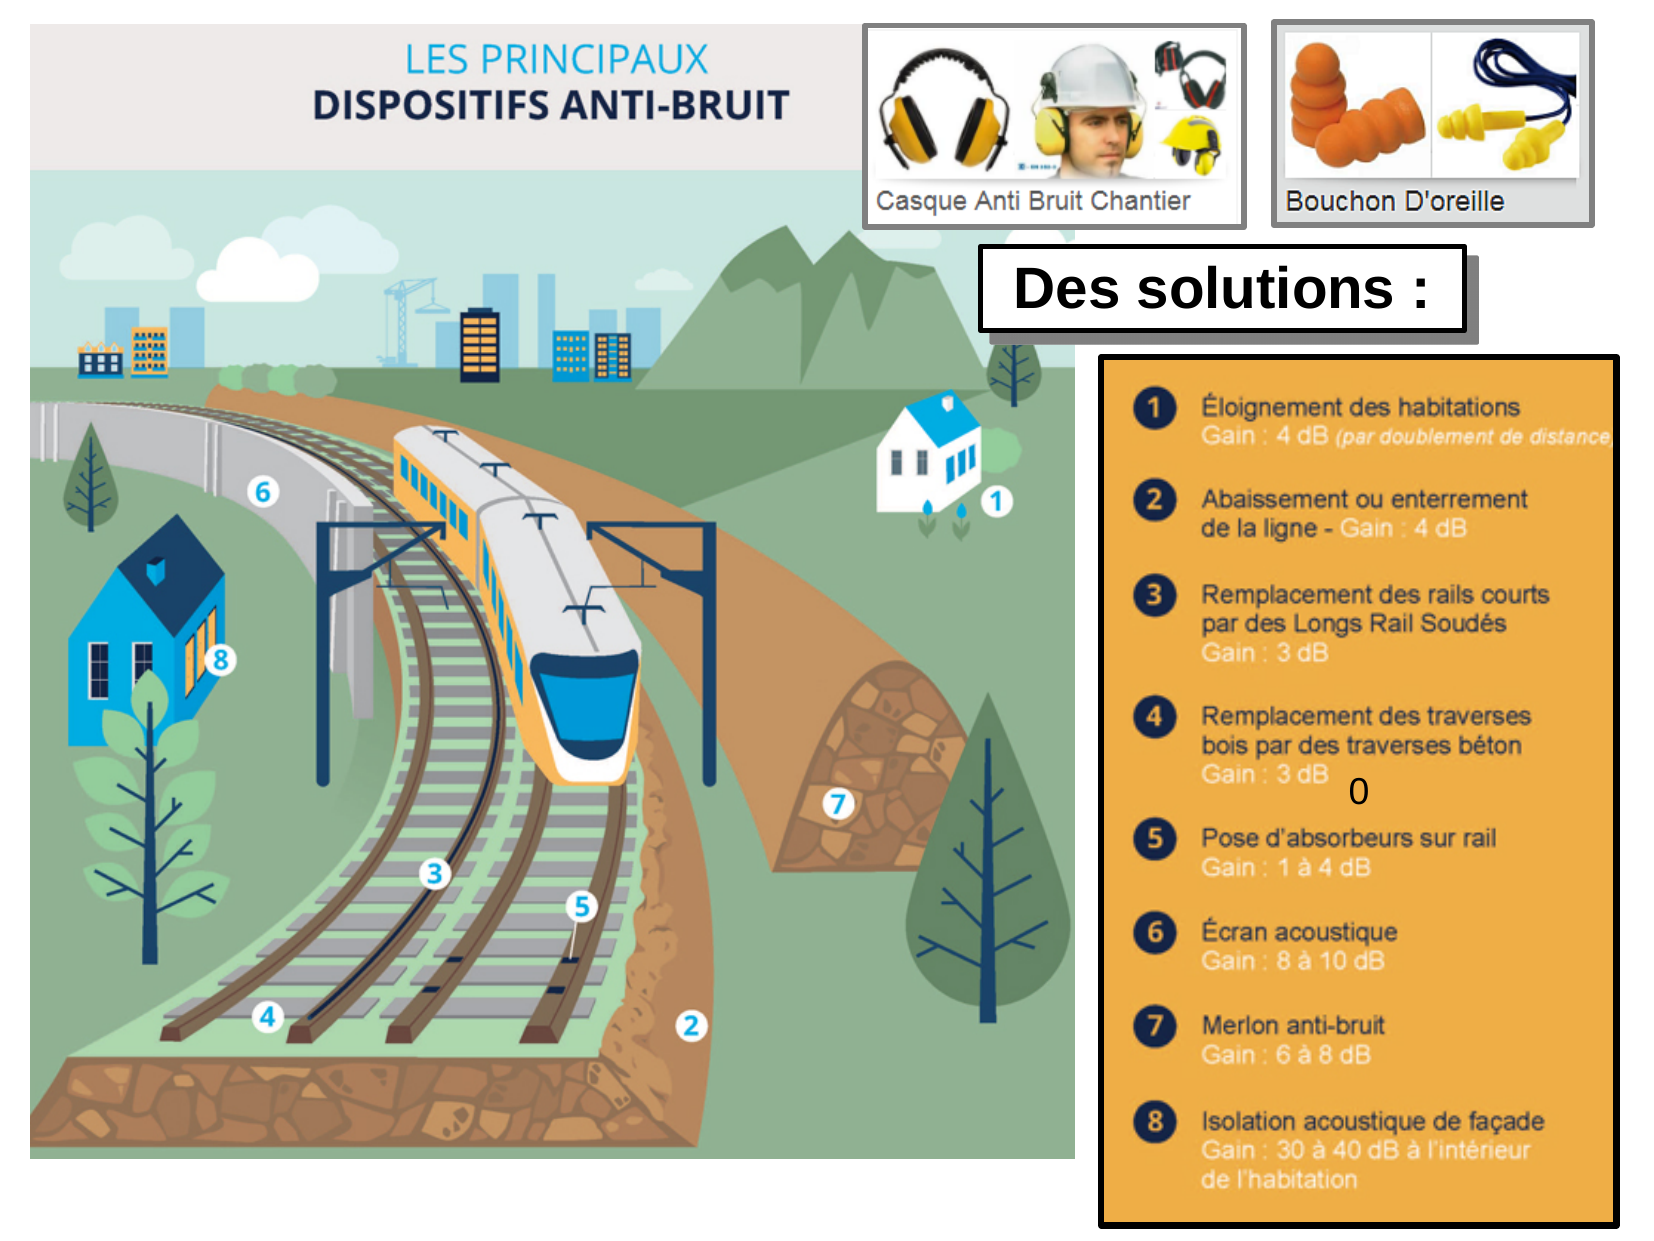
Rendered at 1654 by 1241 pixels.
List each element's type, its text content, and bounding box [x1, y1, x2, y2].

picture [867, 28, 1241, 225]
picture [1276, 25, 1589, 223]
text_box Des solutions : [980, 246, 1465, 331]
picture [1104, 360, 1614, 1223]
picture [30, 24, 1075, 1159]
